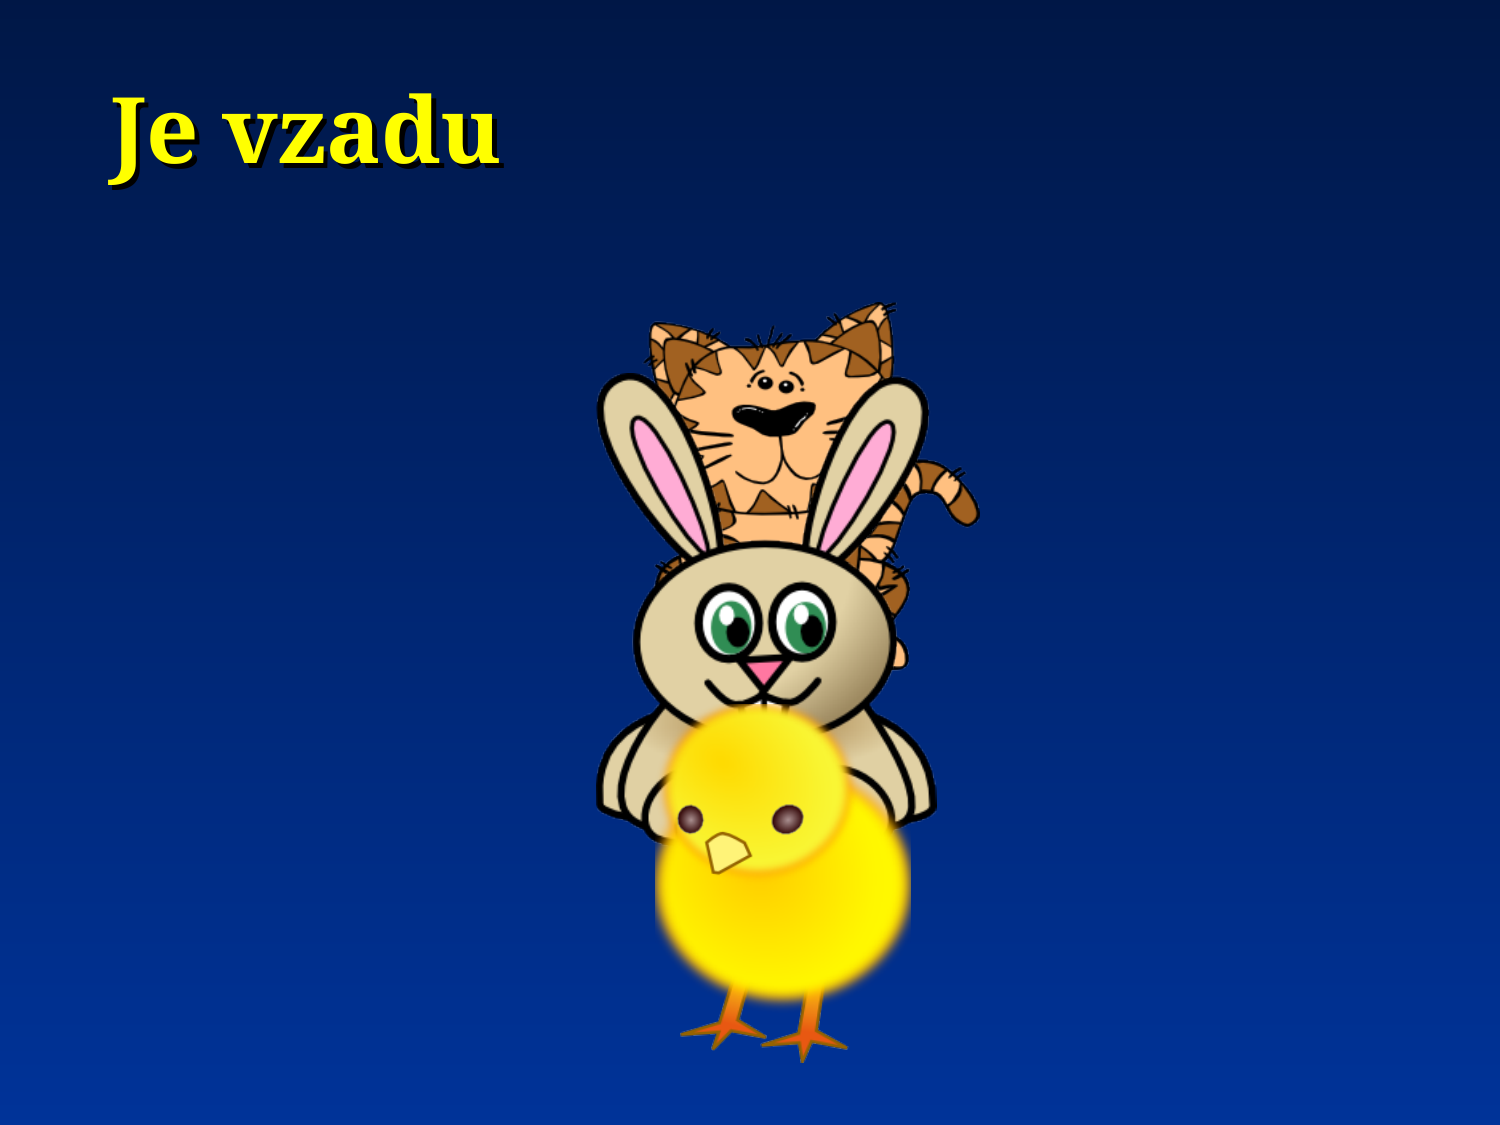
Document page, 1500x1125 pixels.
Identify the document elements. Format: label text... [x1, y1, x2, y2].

title Je vzadu [75, 45, 538, 209]
picture [596, 302, 980, 1063]
